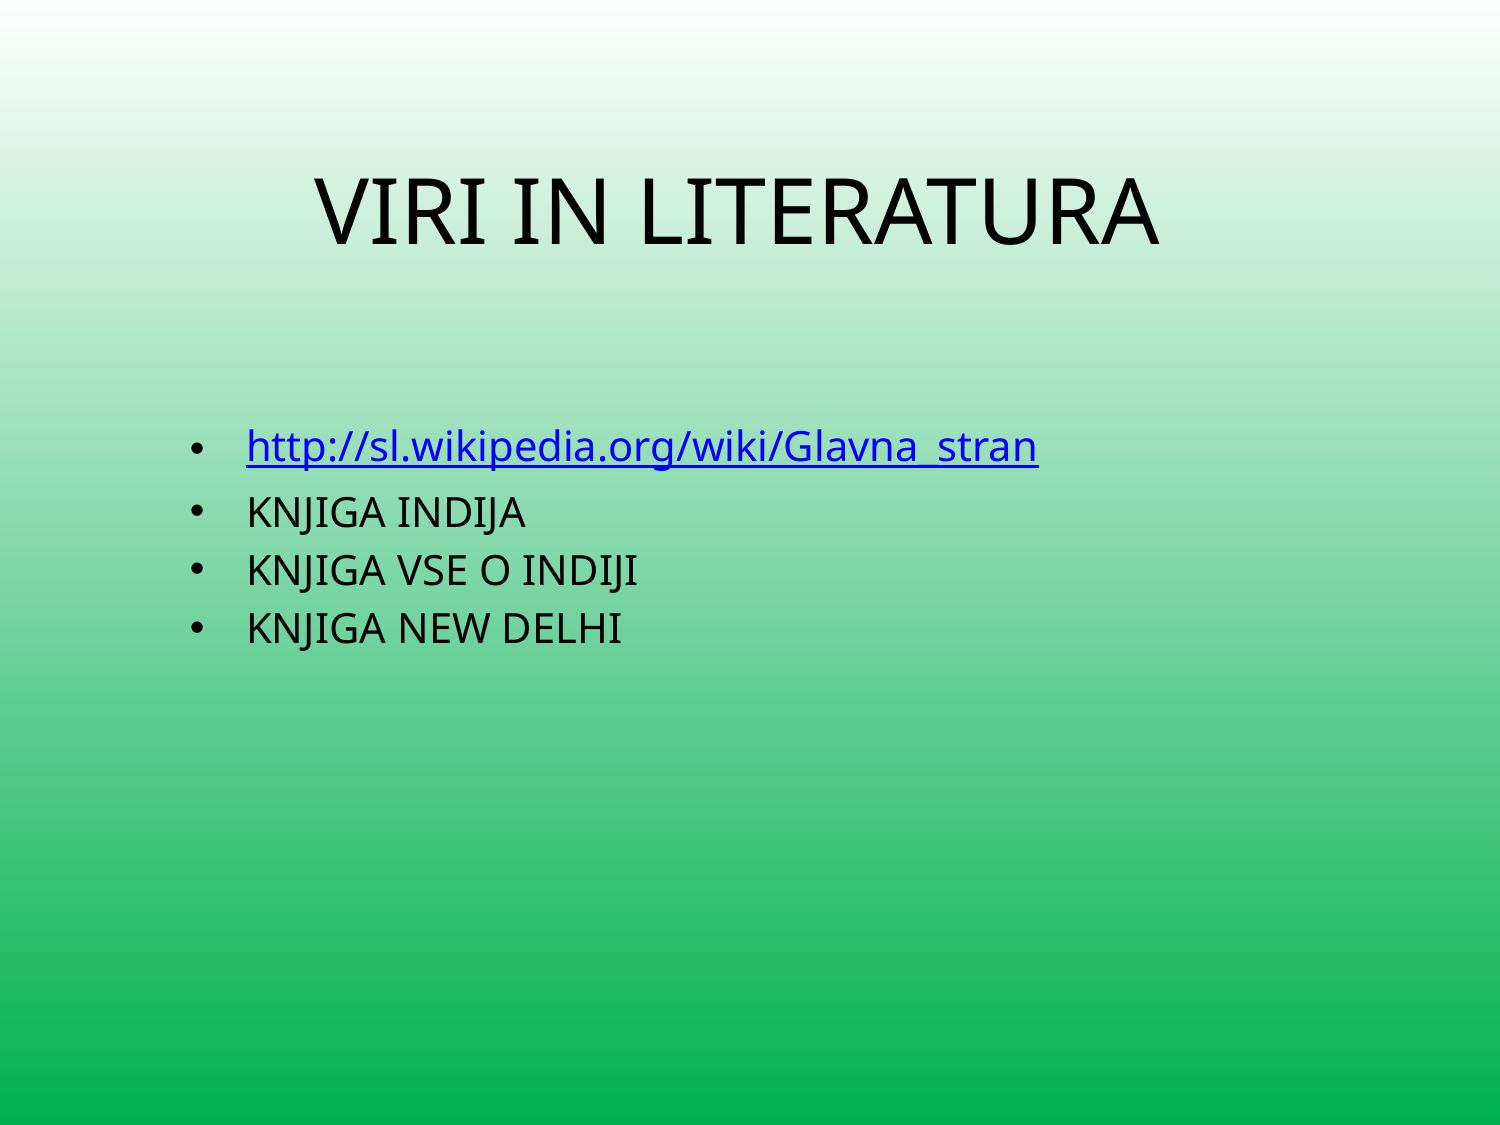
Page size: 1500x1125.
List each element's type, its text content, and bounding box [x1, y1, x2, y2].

subtitle http://sl.wikipedia.org/wiki/Glavna_stran KNJIGA INDIJA KNJIGA VSE O INDIJI KNJIGA NEW DELHI [174, 412, 1350, 738]
title VIRI IN LITERATURA [99, 87, 1375, 329]
